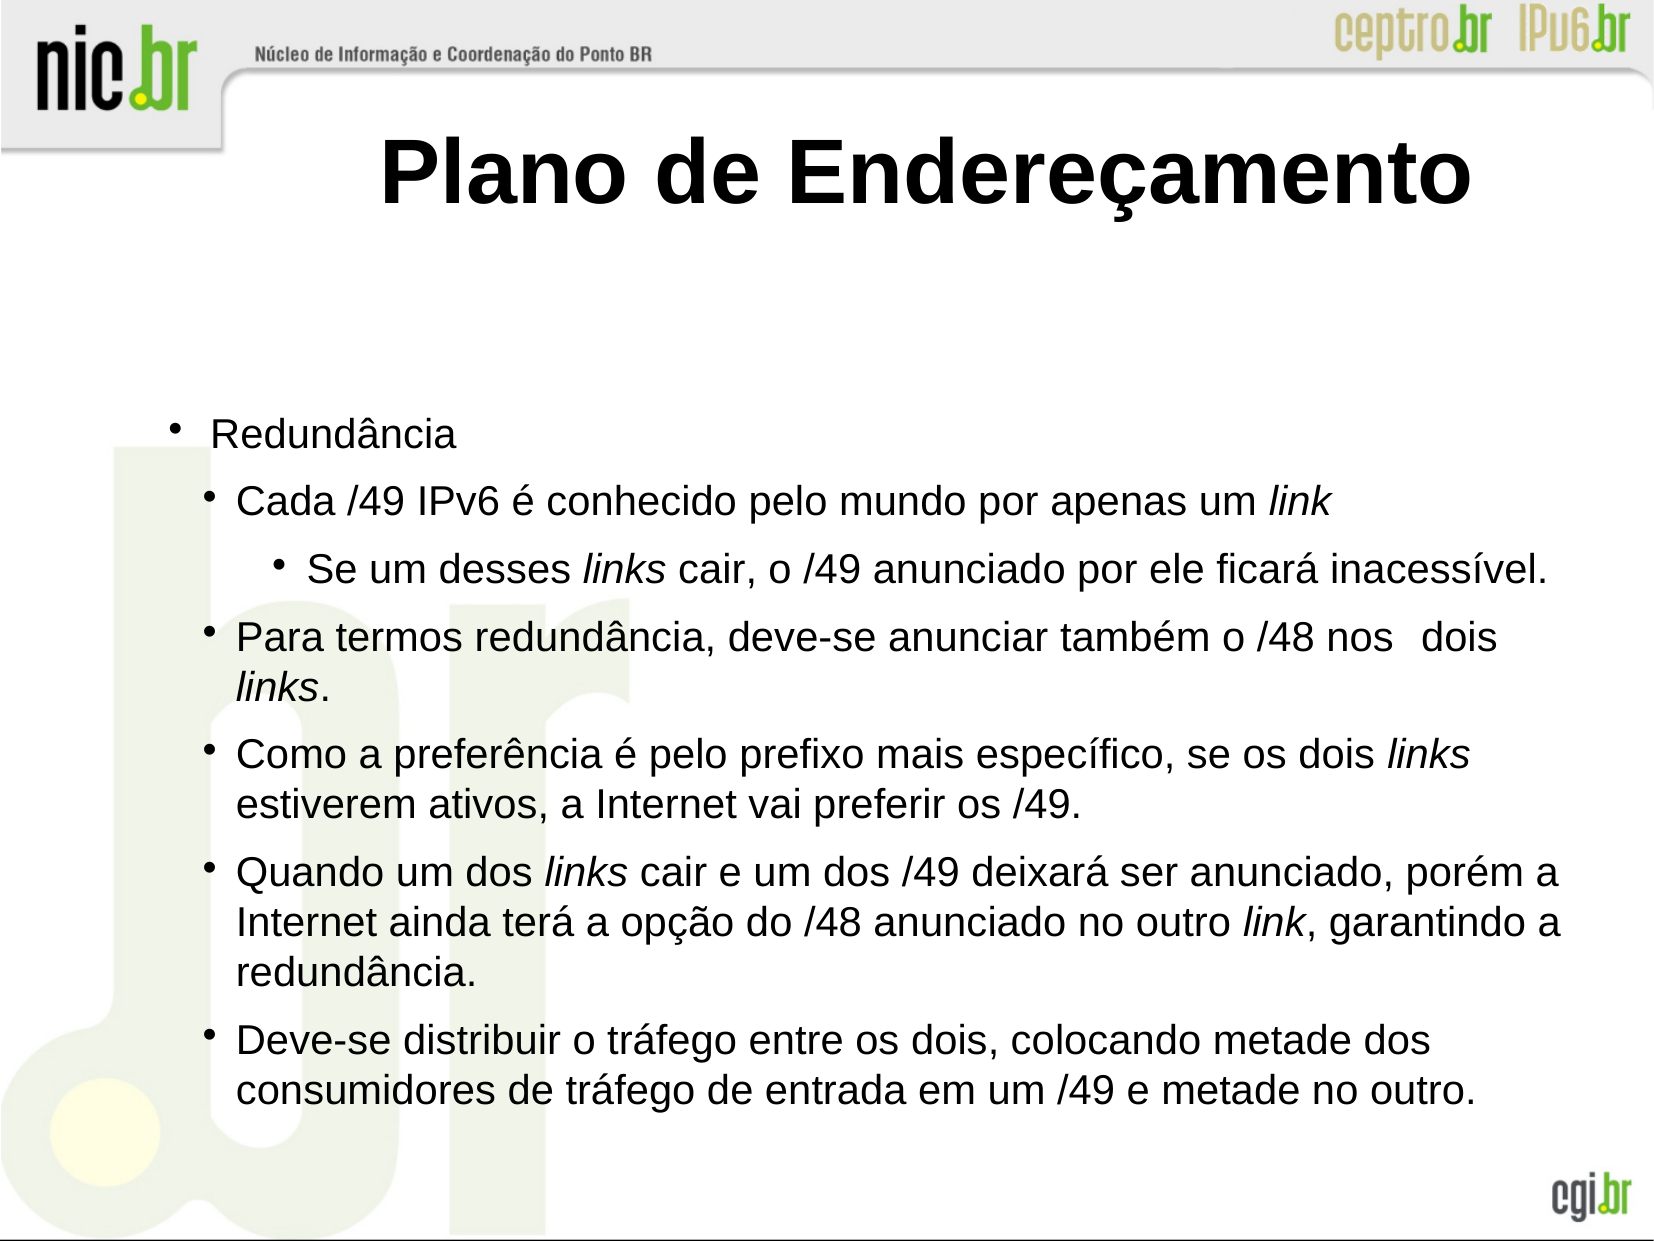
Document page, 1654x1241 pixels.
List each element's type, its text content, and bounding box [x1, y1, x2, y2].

text_box Redundância Cada /49 IPv6 é conhecido pelo mundo por apenas um link Se um desses links cair, o /49 anunciado por ele ficará inacessível. Para termos redundância, deve-se anunciar também o /48 nos dois links. Como a preferência é pelo prefixo mais específico, se os dois links estiverem ativos, a Internet vai preferir os /49. Quando um dos links cair e um dos /49 deixará ser anunciado, porém a Internet ainda terá a opção do /48 anunciado no outro link, garantindo a redundância. Deve-se distribuir o tráfego entre os dois, colocando metade dos consumidores de tráfego de entrada em um /49 e metade no outro. [153, 396, 1579, 564]
picture [0, 0, 1654, 1241]
text_box Plano de Endereçamento [189, 97, 1654, 216]
